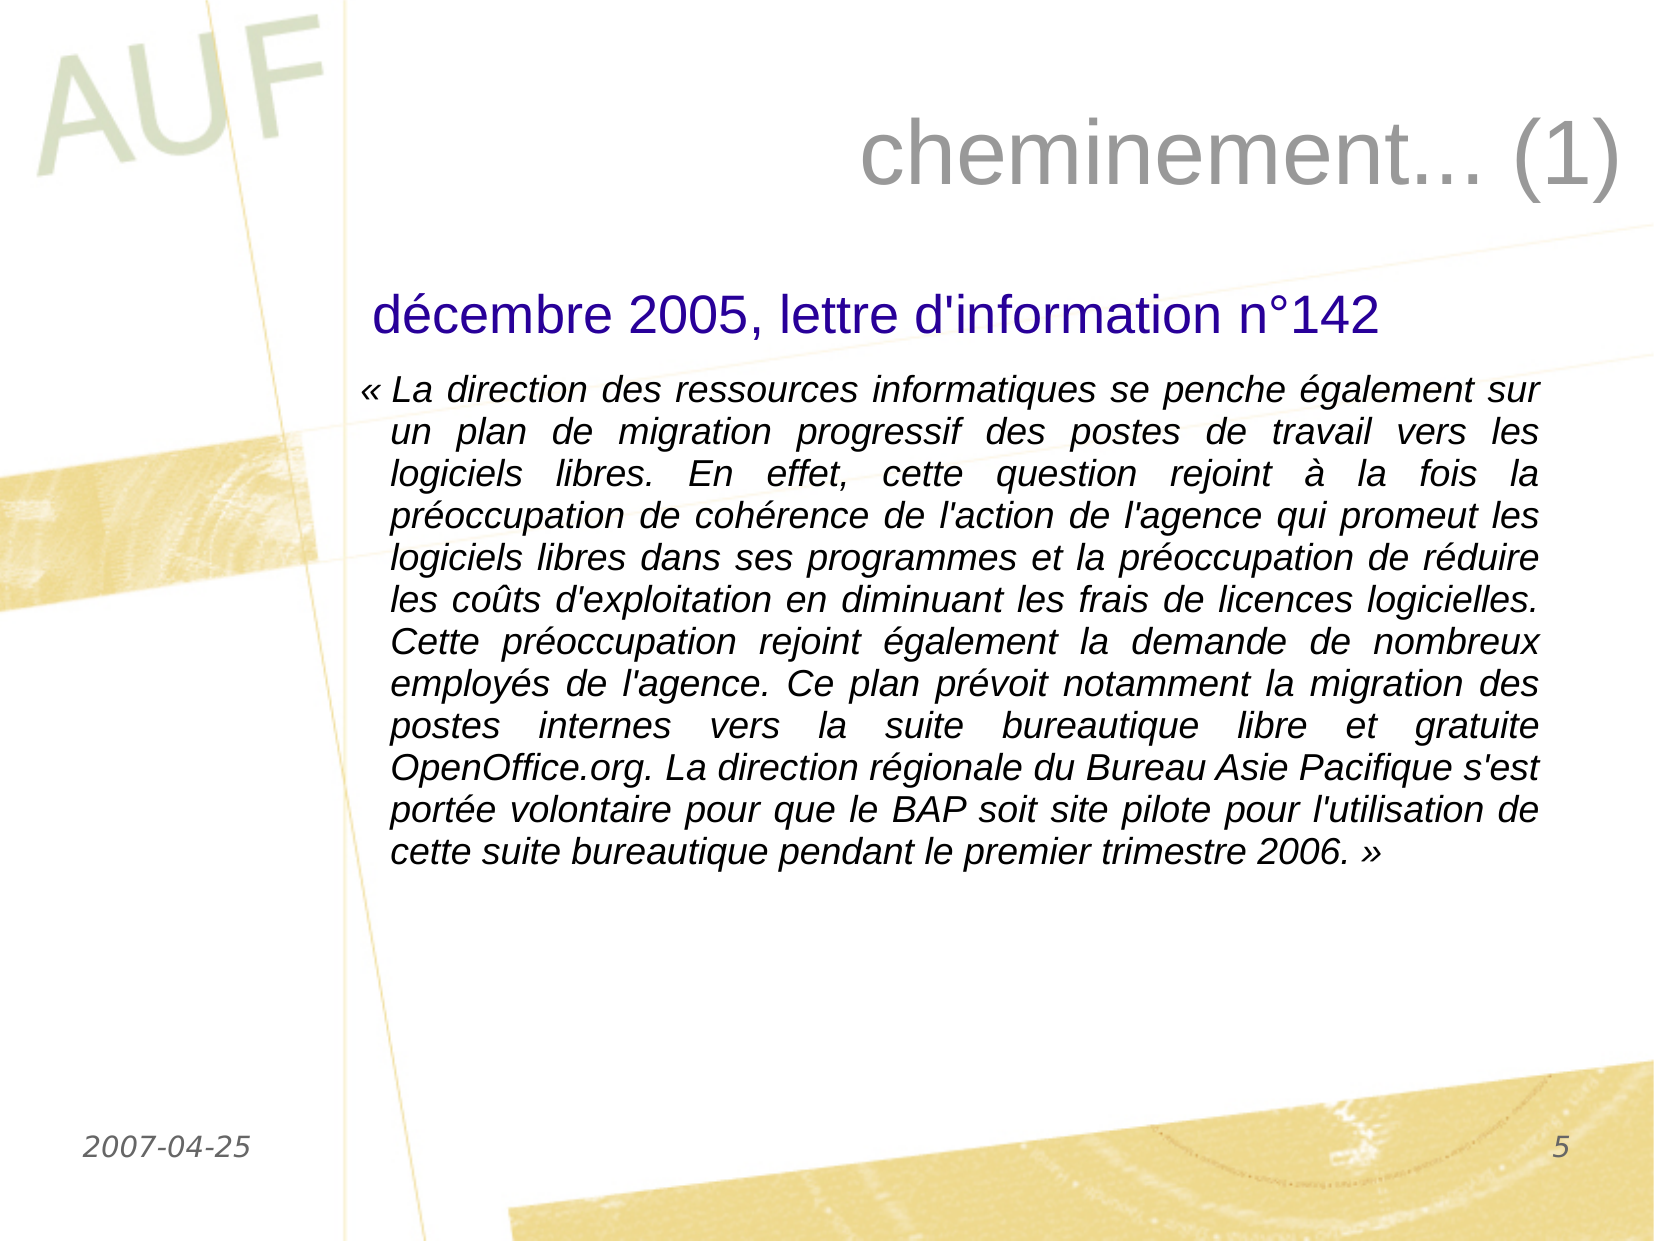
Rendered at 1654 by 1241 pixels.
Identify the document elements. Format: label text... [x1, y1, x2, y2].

list décembre 2005, lettre d'information n°142 « La direction des ressources informatiques se penche également sur un plan de migration progressif des postes de travail vers les logiciels libres. En effet, cette question rejoint à la fois la préoccupation de cohérence de l'action de l'agence qui promeut les logiciels libres dans ses programmes et la préoccupation de réduire les coûts d'exploitation en diminuant les frais de licences logicielles. Cette préoccupation rejoint également la demande de nombreux employés de l'agence. Ce plan prévoit notamment la migration des postes internes vers la suite bureautique libre et gratuite OpenOffice.org. La direction régionale du Bureau Asie Pacifique s'est portée volontaire pour que le BAP soit site pilote pour l'utilisation de cette suite bureautique pendant le premier trimestre 2006. » [354, 284, 1625, 1088]
title cheminement... (1) [354, 56, 1625, 250]
picture [0, 0, 1654, 1241]
